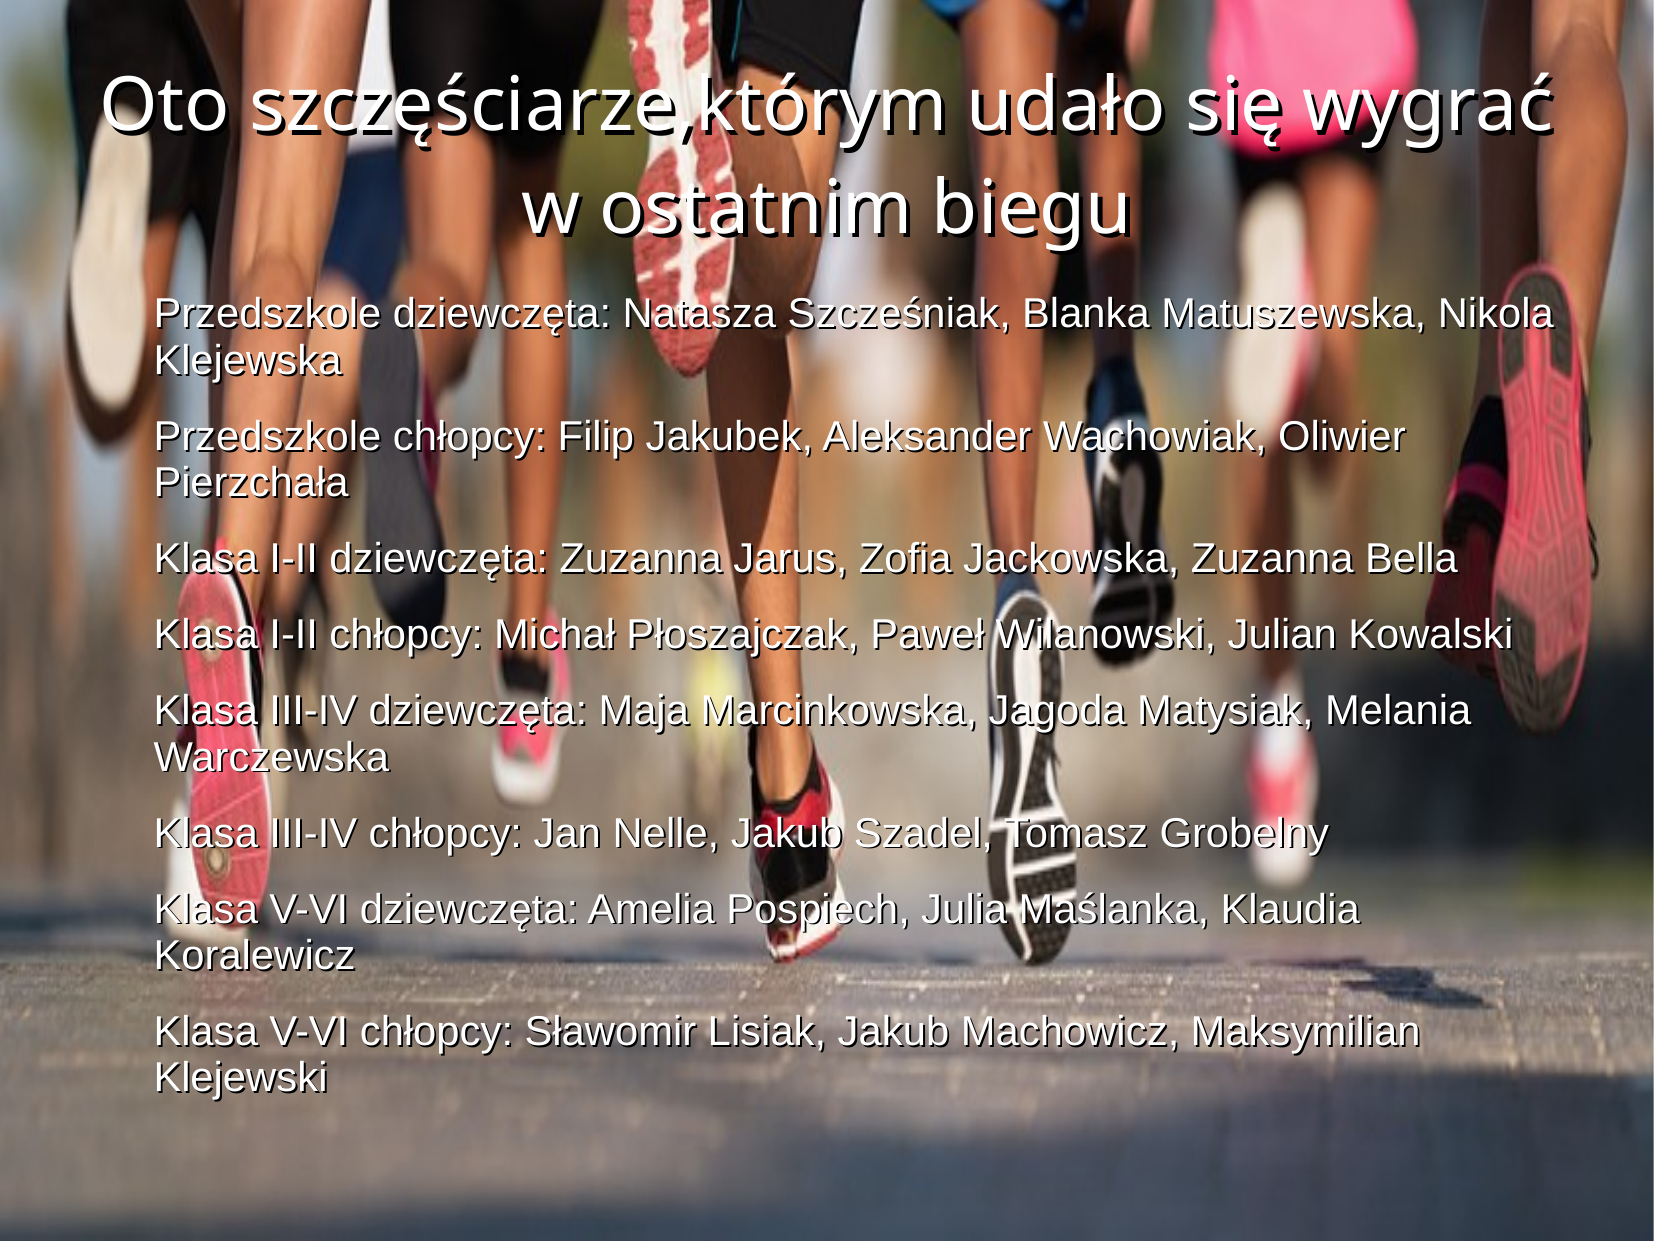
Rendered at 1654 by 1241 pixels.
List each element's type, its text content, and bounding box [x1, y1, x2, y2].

list Przedszkole dziewczęta: Natasza Szcześniak, Blanka Matuszewska, Nikola Klejewska Przedszkole chłopcy: Filip Jakubek, Aleksander Wachowiak, Oliwier Pierzchała Klasa I-II dziewczęta: Zuzanna Jarus, Zofia Jackowska, Zuzanna Bella Klasa I-II chłopcy: Michał Płoszajczak, Paweł Wilanowski, Julian Kowalski Klasa III-IV dziewczęta: Maja Marcinkowska, Jagoda Matysiak, Melania Warczewska Klasa III-IV chłopcy: Jan Nelle, Jakub Szadel, Tomasz Grobelny Klasa V-VI dziewczęta: Amelia Pospiech, Julia Maślanka, Klaudia Koralewicz Klasa V-VI chłopcy: Sławomir Lisiak, Jakub Machowicz, Maksymilian Klejewski [82, 290, 1571, 1109]
picture [0, 0, 1654, 1241]
title Oto szczęściarze,którym udało się wygrać w ostatnim biegu [82, 49, 1571, 257]
